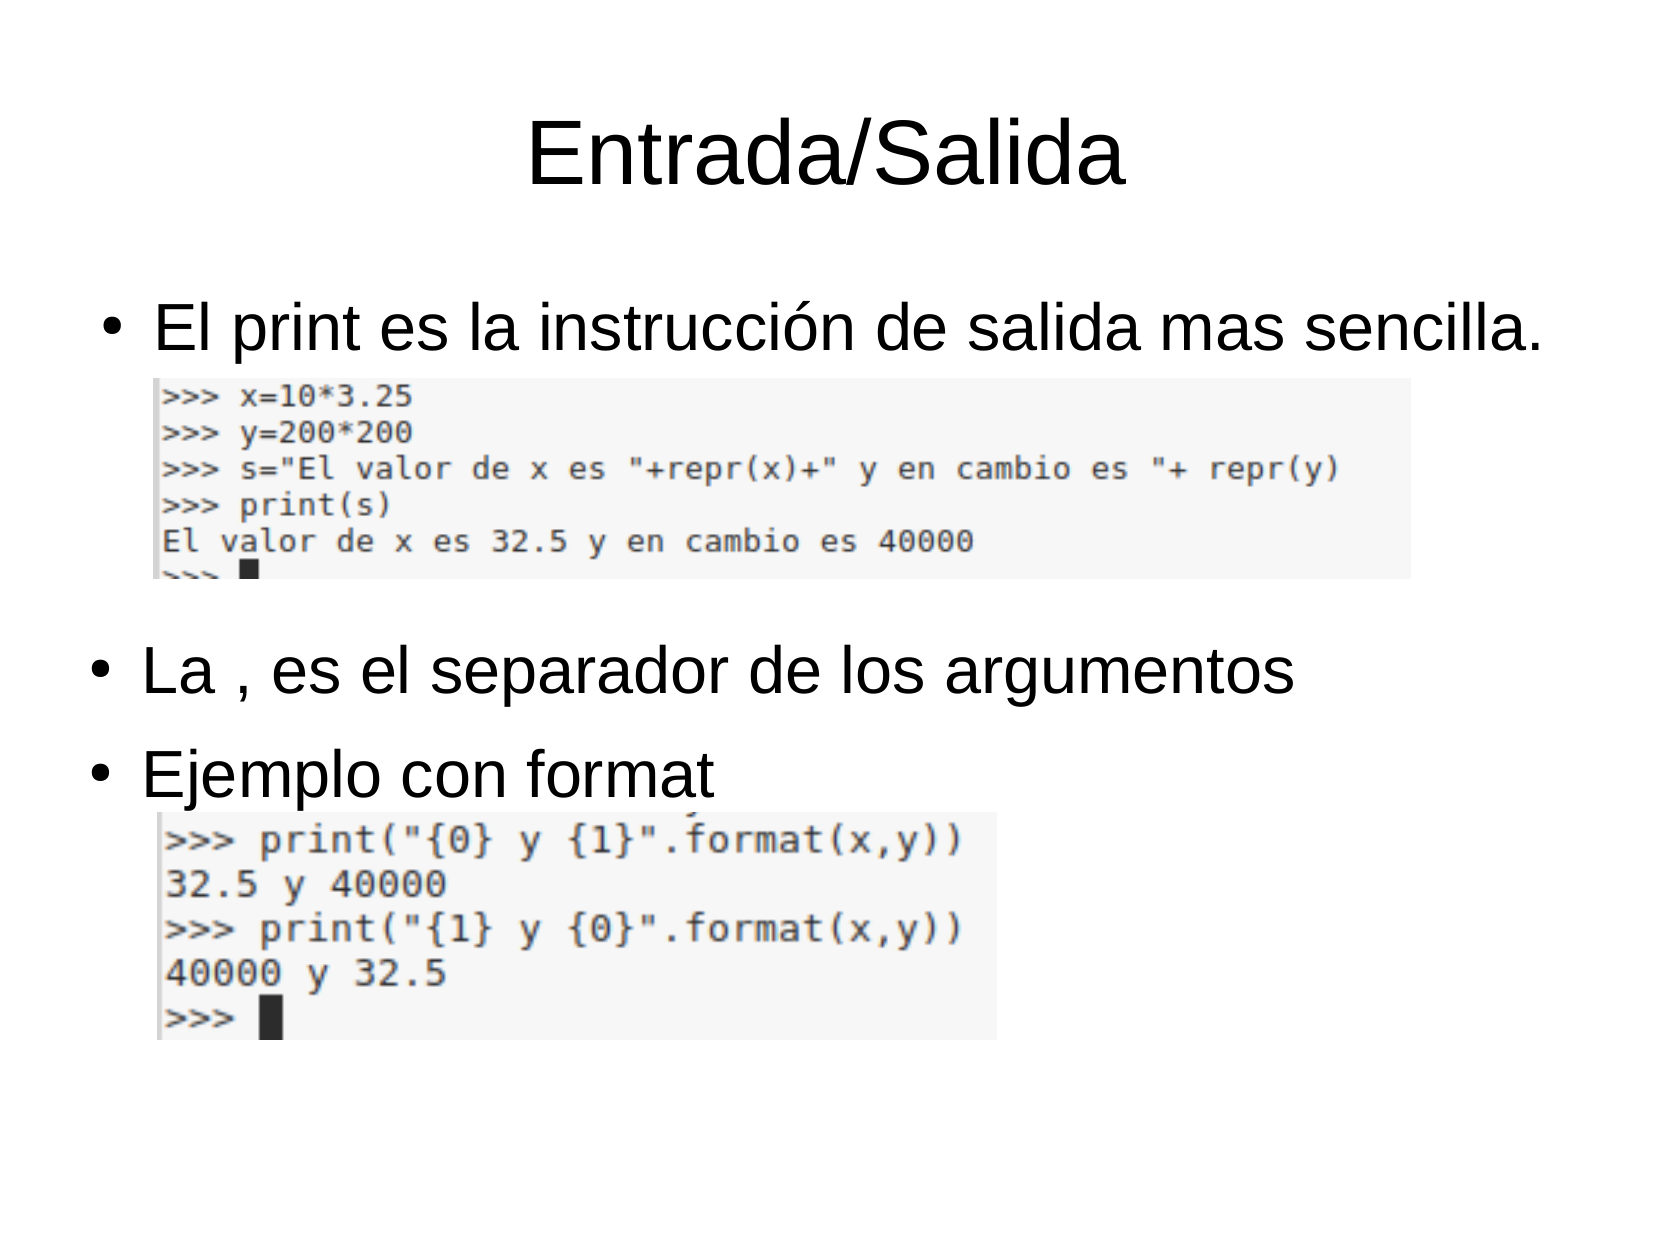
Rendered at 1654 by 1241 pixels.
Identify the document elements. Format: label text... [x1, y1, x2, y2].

title Entrada/Salida [82, 49, 1571, 257]
list La , es el separador de los argumentos Ejemplo con format [70, 632, 1560, 815]
list El print es la instrucción de salida mas sencilla. [82, 290, 1571, 390]
picture [157, 812, 997, 1040]
picture [153, 378, 1411, 579]
